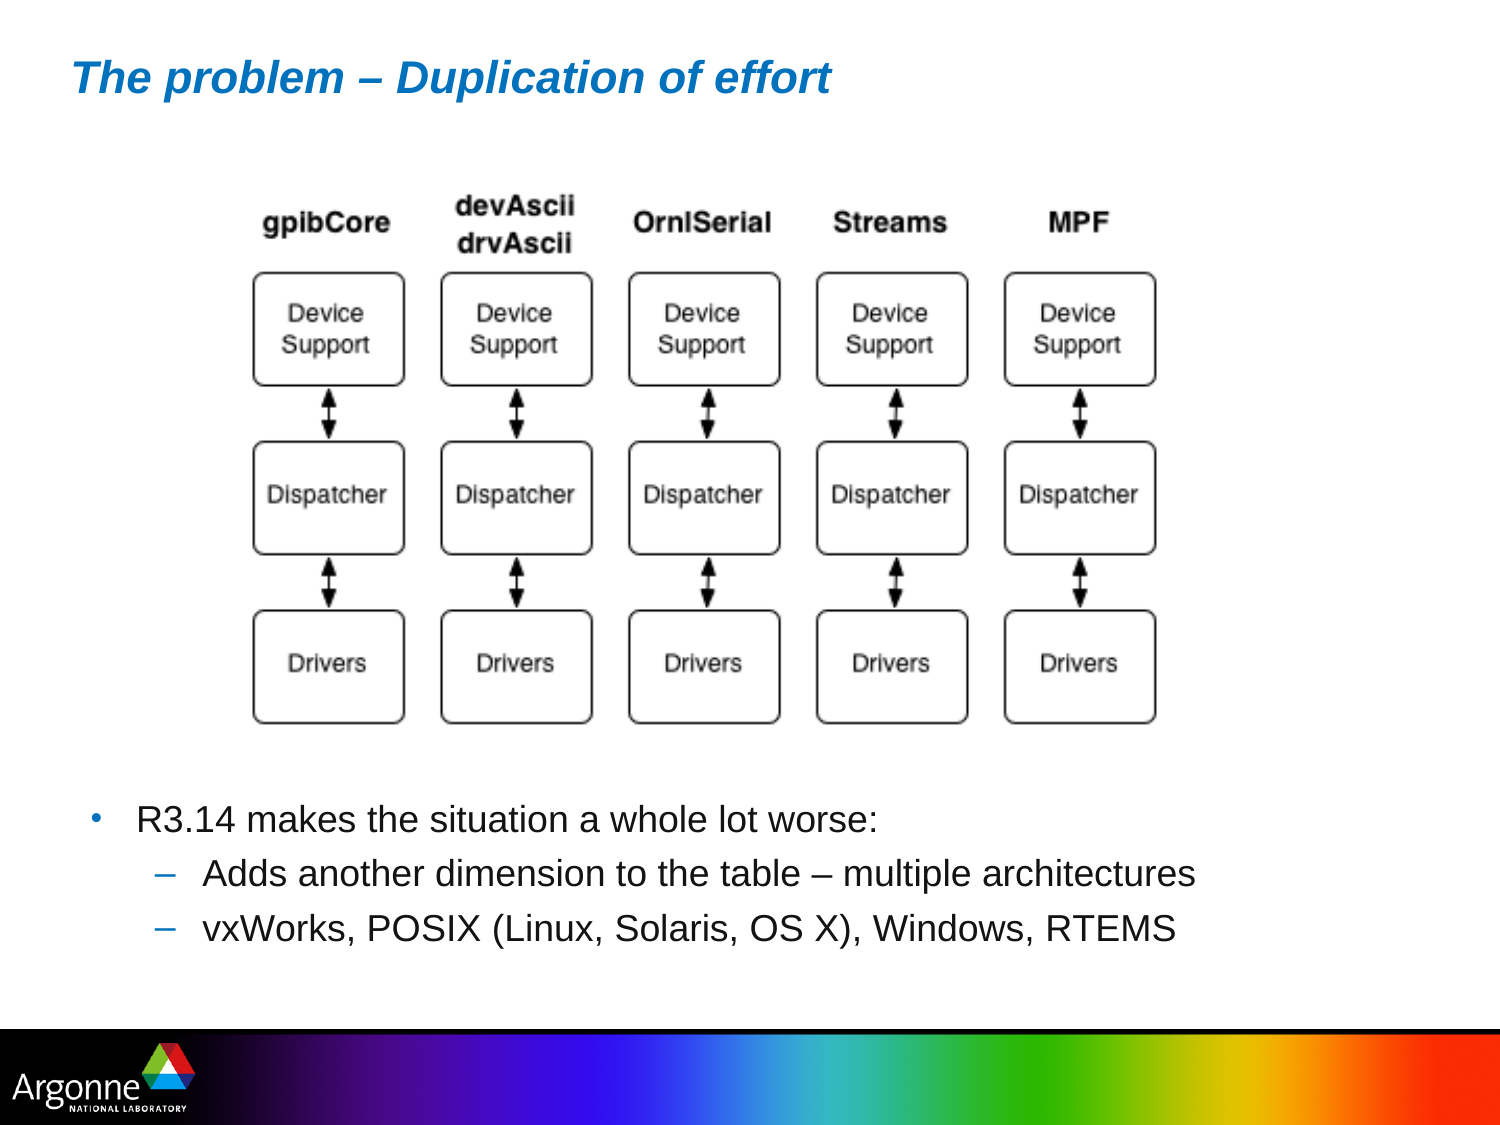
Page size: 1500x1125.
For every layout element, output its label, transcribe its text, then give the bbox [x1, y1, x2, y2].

title The problem – Duplication of effort [55, 54, 1361, 112]
text_box R3.14 makes the situation a whole lot worse: Adds another dimension to the table – multiple architectures vxWorks, POSIX (Linux, Solaris, OS X), Windows, RTEMS [75, 787, 1419, 957]
picture [224, 187, 1184, 734]
picture [0, 1029, 1500, 1125]
